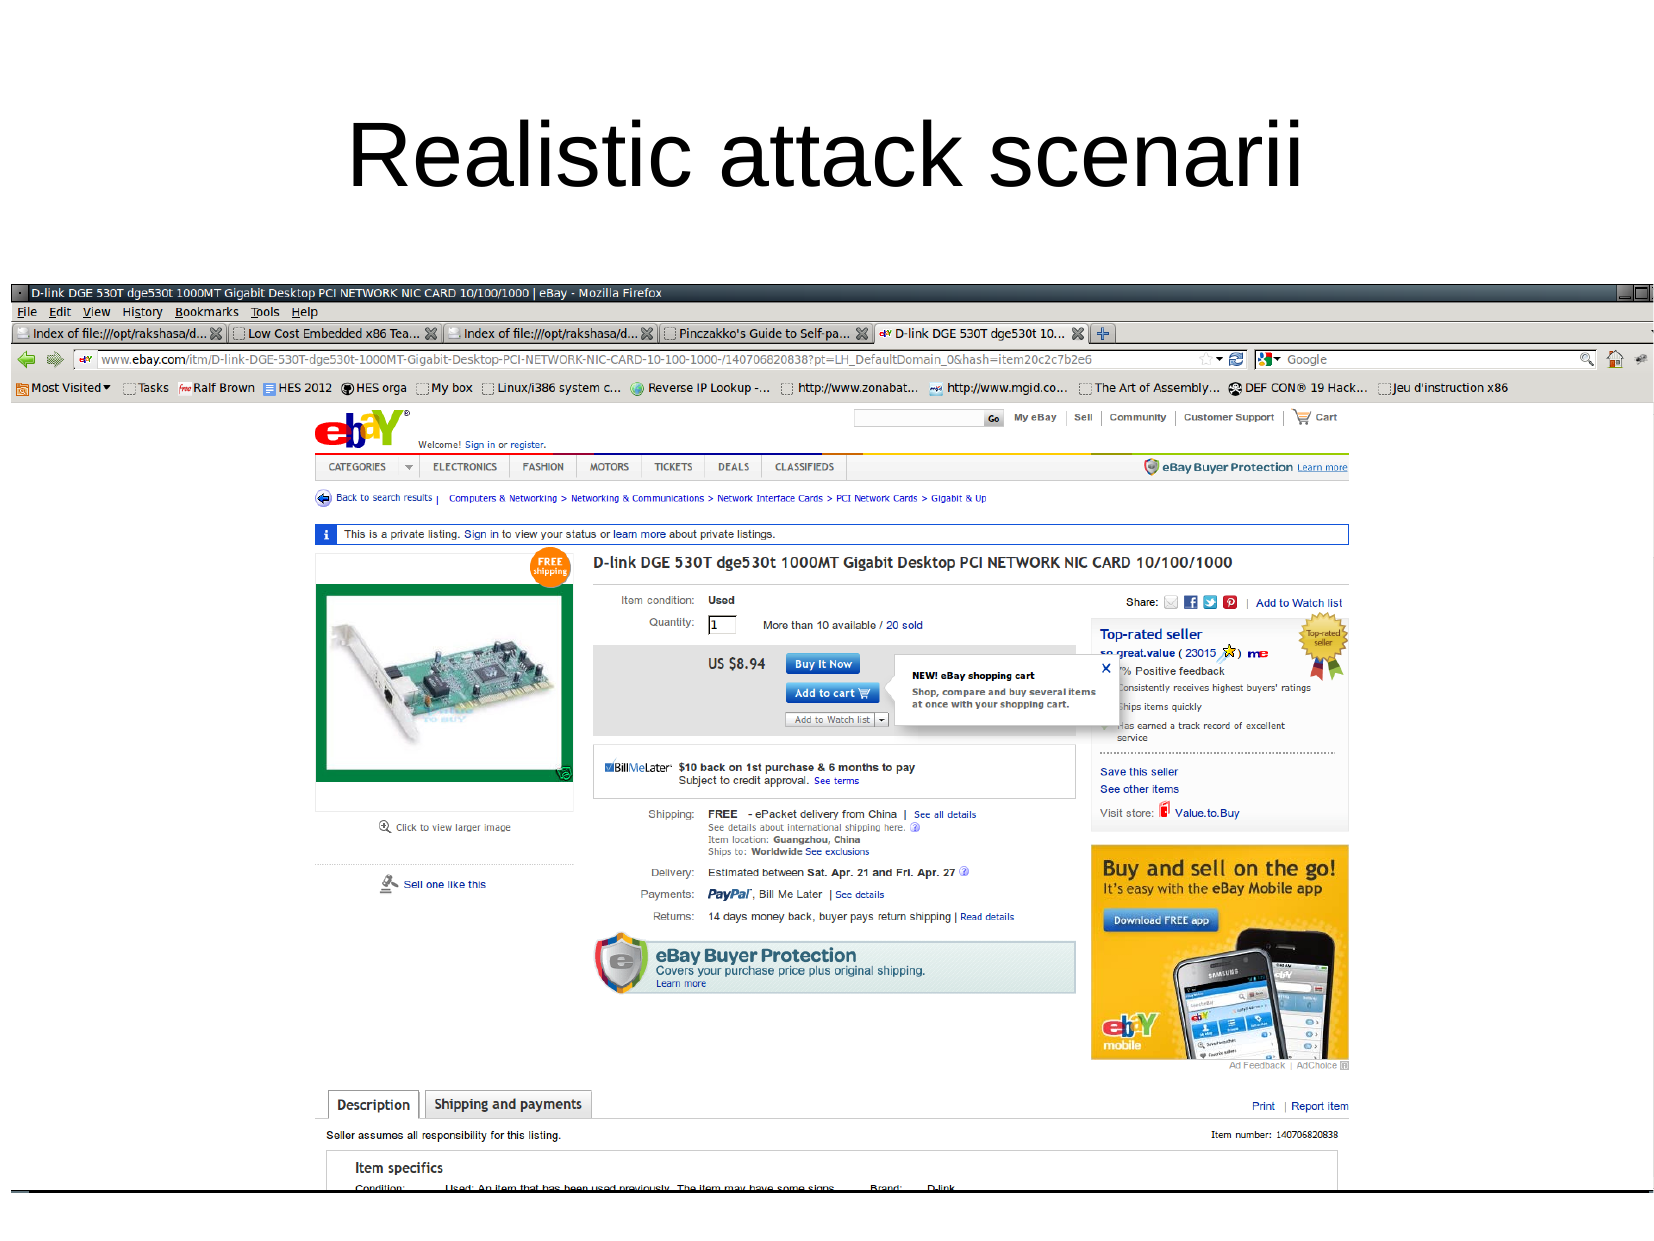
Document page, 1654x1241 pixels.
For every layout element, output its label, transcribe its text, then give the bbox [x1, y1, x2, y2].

title Realistic attack scenarii [82, 49, 1571, 257]
picture [11, 284, 1654, 1193]
